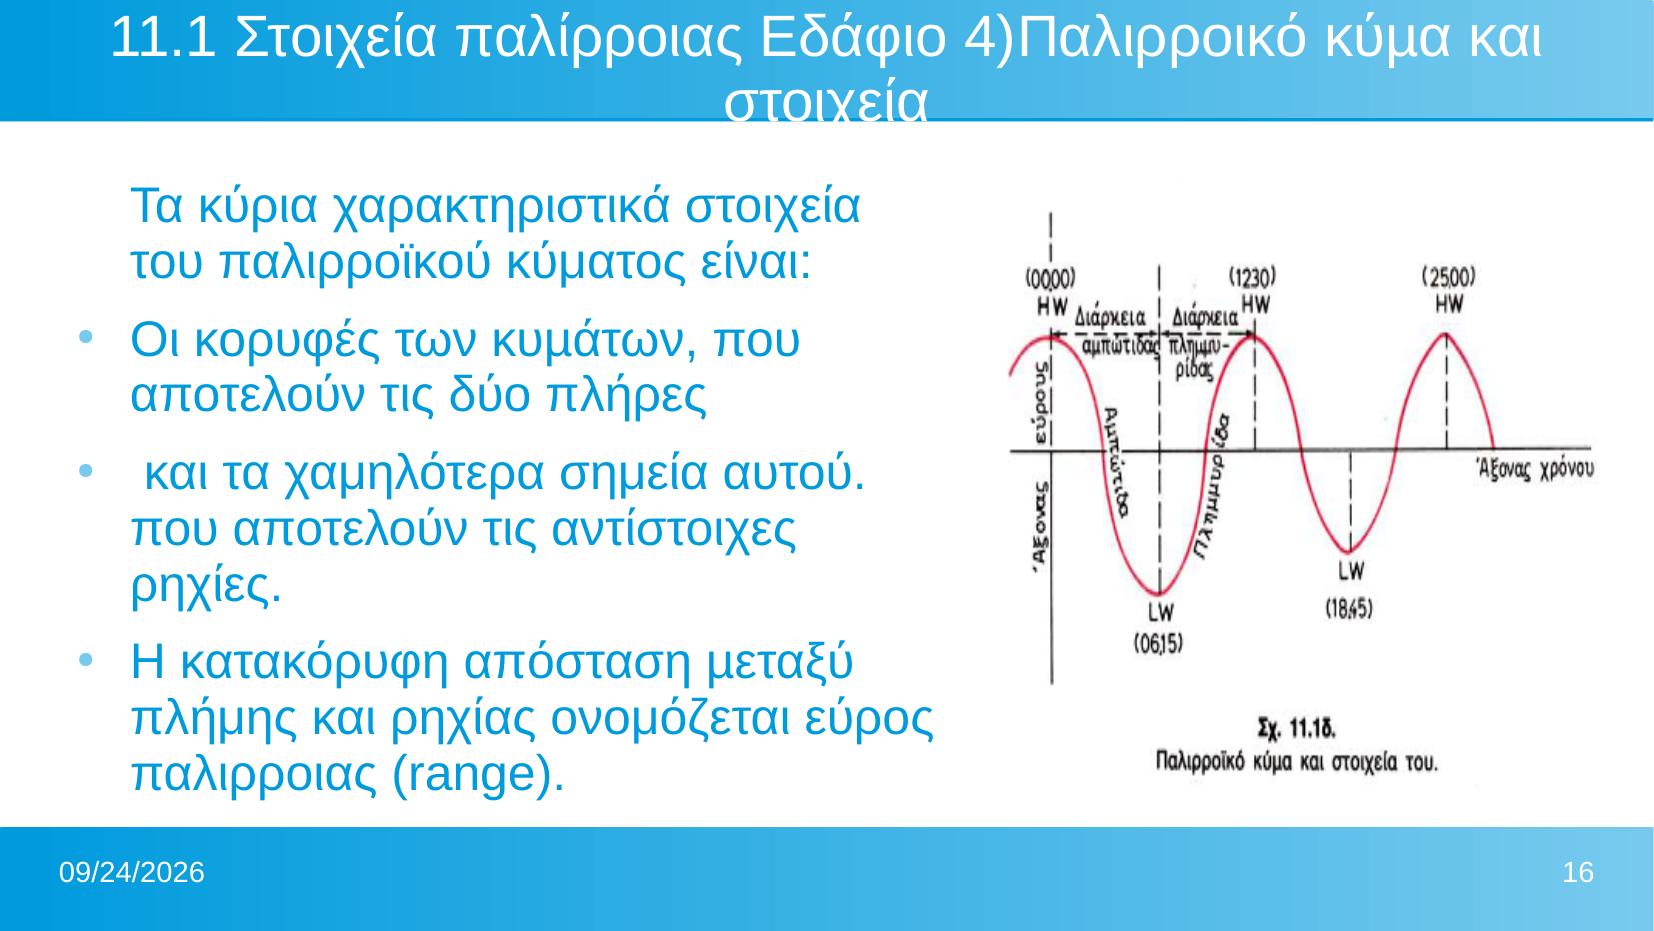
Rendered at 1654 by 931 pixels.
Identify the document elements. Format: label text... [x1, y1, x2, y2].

list Τα κύρια χαρακτηριστικά στοιχεία του παλιρροϊκού κύματος είναι: Οι κορυφές των κυµάτων, που αποτελούν τις δύο πλήρες και τα χαμηλότερα σημεία αυτού. που αποτελούν τις αντίστοιχες ρηχίες. Η κατακόρυφη απόσταση µεταξύ πλήμης και ρηχίας ονομόζεται εύρος παλιρροιας (range). [59, 177, 938, 768]
picture [995, 177, 1613, 788]
title 11.1 Στοιχεία παλίρροιας Εδάφιο 4)Παλιρροικό κύµα και στοιχεία [59, 3, 1595, 134]
